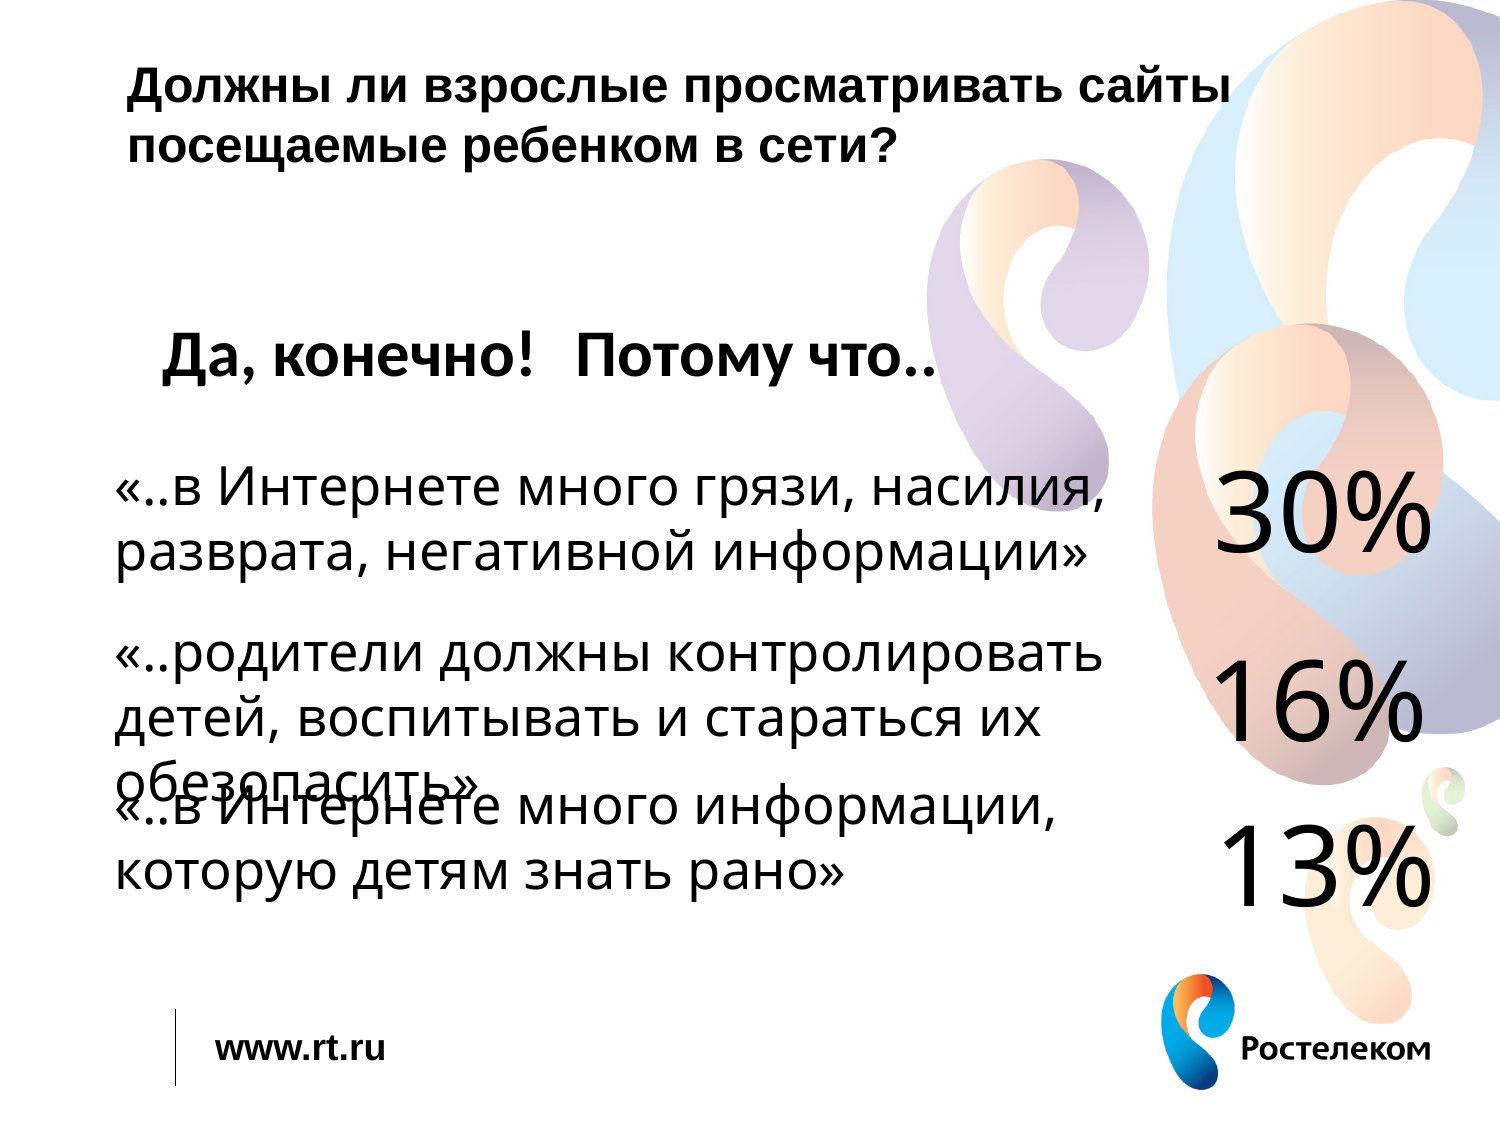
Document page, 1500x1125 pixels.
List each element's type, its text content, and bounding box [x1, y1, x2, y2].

text_box Да, конечно! [147, 302, 561, 398]
text_box «..в Интернете много информации, которую детям знать рано» [100, 763, 1223, 908]
text_box «..родители должны контролировать детей, воспитывать и стараться их обезопасить» [100, 609, 1223, 763]
text_box 13% [1199, 786, 1452, 937]
text_box «..в Интернете много грязи, насилия, разврата, негативной информации» [100, 444, 1223, 590]
text_box 16% [1191, 621, 1444, 772]
picture [926, 0, 1500, 1125]
title Должны ли взрослые просматривать сайты посещаемые ребенком в сети? [112, 45, 1425, 233]
text_box 30% [1199, 432, 1451, 583]
text_box Потому что.. [561, 302, 1140, 398]
